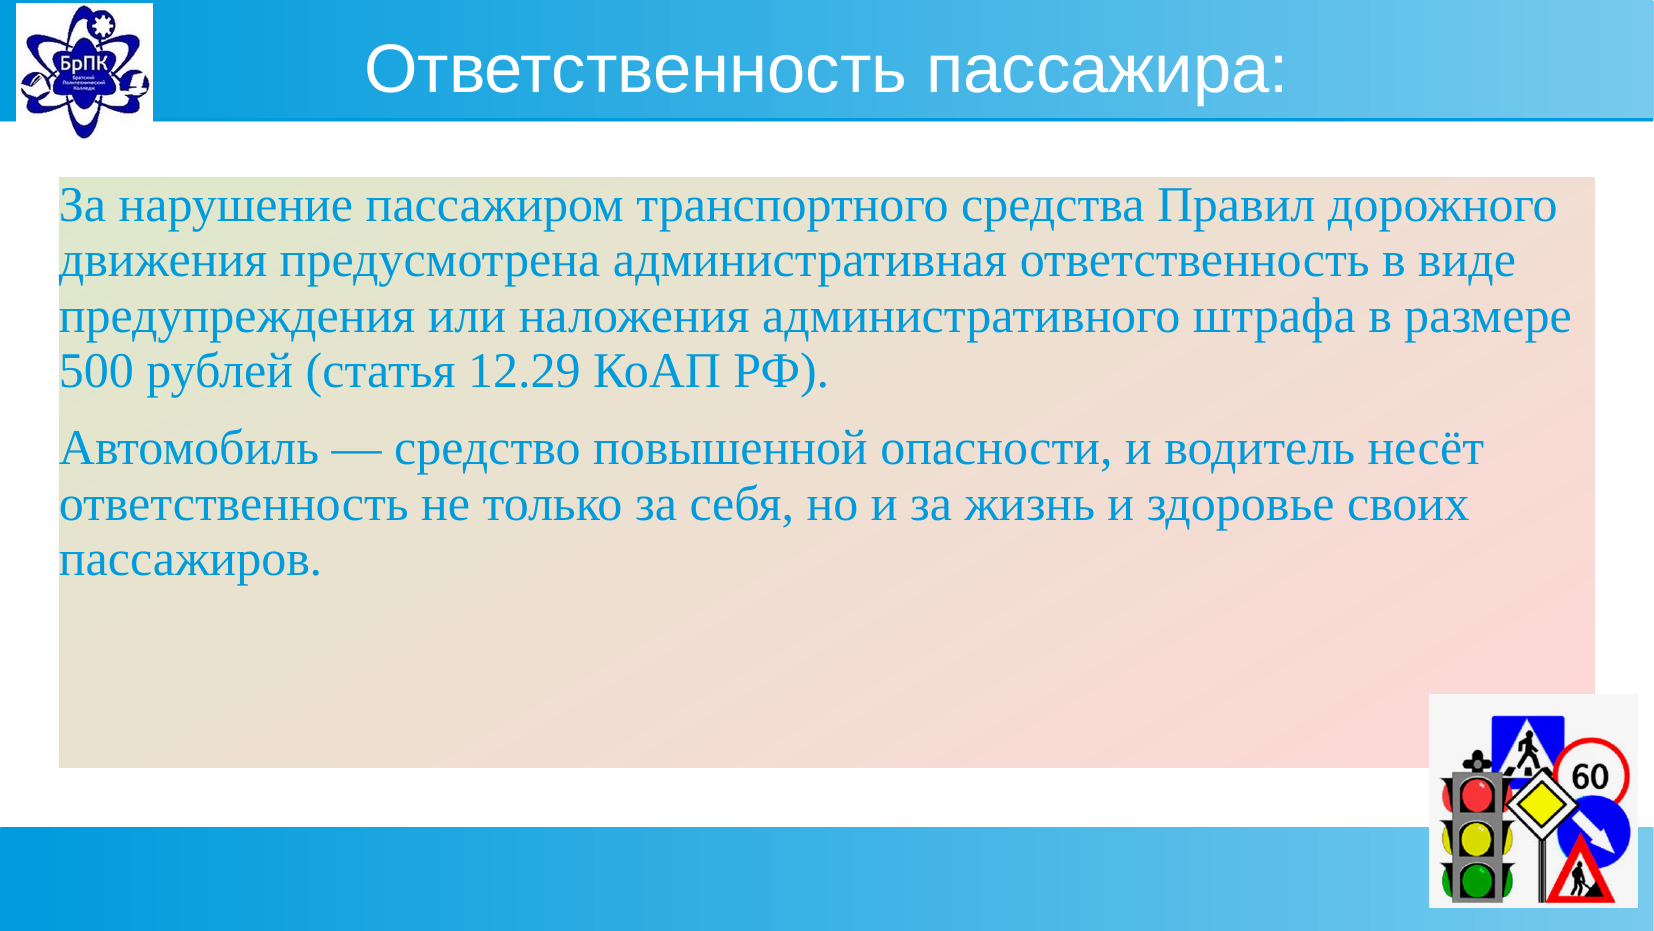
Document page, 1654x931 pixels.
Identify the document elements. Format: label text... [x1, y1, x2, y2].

picture [1429, 694, 1638, 908]
title Ответственность пассажира: [153, 30, 1595, 108]
list За нарушение пассажиром транспортного средства Правил дорожного движения предусмотрена административная ответственность в виде предупреждения или наложения административного штрафа в размере 500 рублей (статья 12.29 КоАП РФ). Автомобиль — средство повышенной опасности, и водитель несёт ответственность не только за себя, но и за жизнь и здоровье своих пассажиров. [59, 177, 1595, 768]
picture [16, 4, 153, 140]
